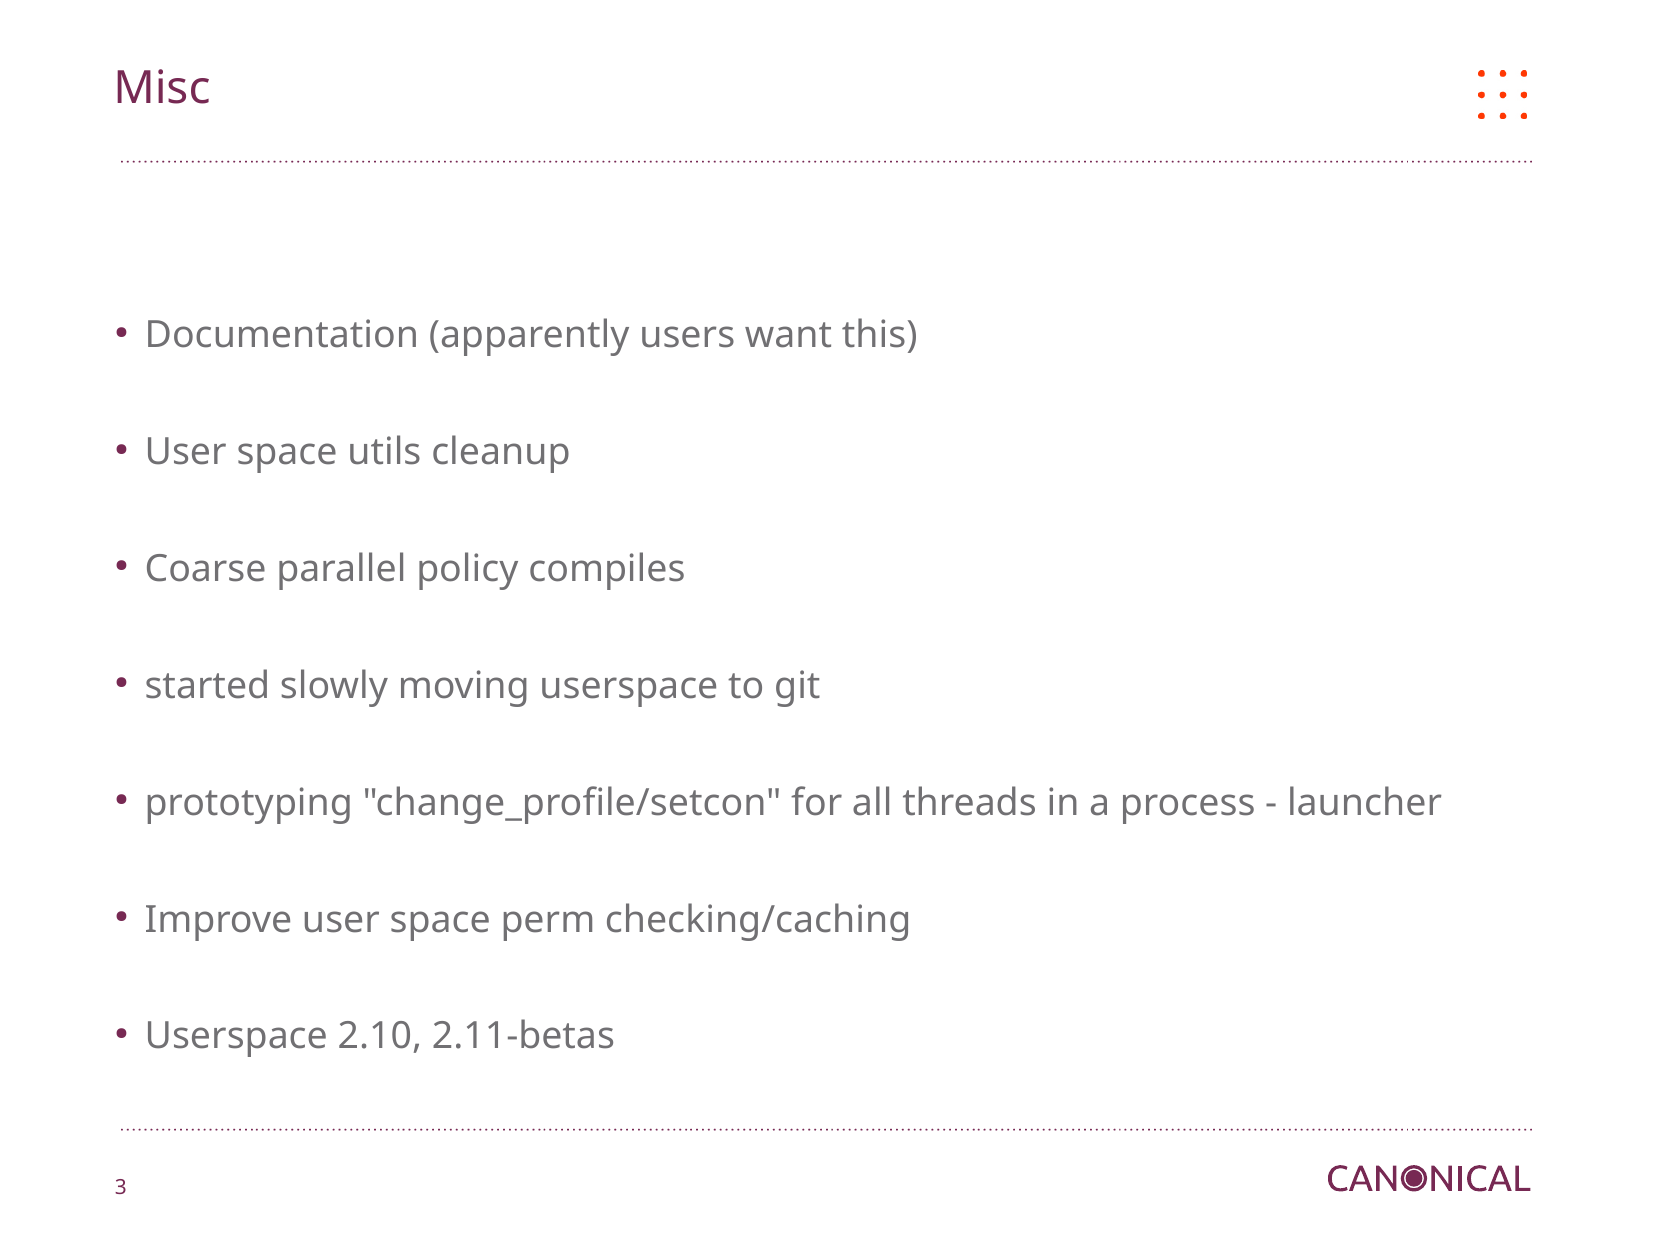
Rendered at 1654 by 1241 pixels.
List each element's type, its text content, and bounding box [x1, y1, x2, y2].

list Documentation (apparently users want this) User space utils cleanup Coarse parallel policy compiles started slowly moving userspace to git prototyping "change_profile/setcon" for all threads in a process - launcher Improve user space perm checking/caching Userspace 2.10, 2.11-betas And Lots of bug fixing, and revision of ... [115, 256, 1540, 1090]
picture [111, 159, 1533, 166]
picture [1478, 70, 1527, 119]
title Misc [113, 64, 1382, 107]
picture [111, 1127, 1533, 1134]
